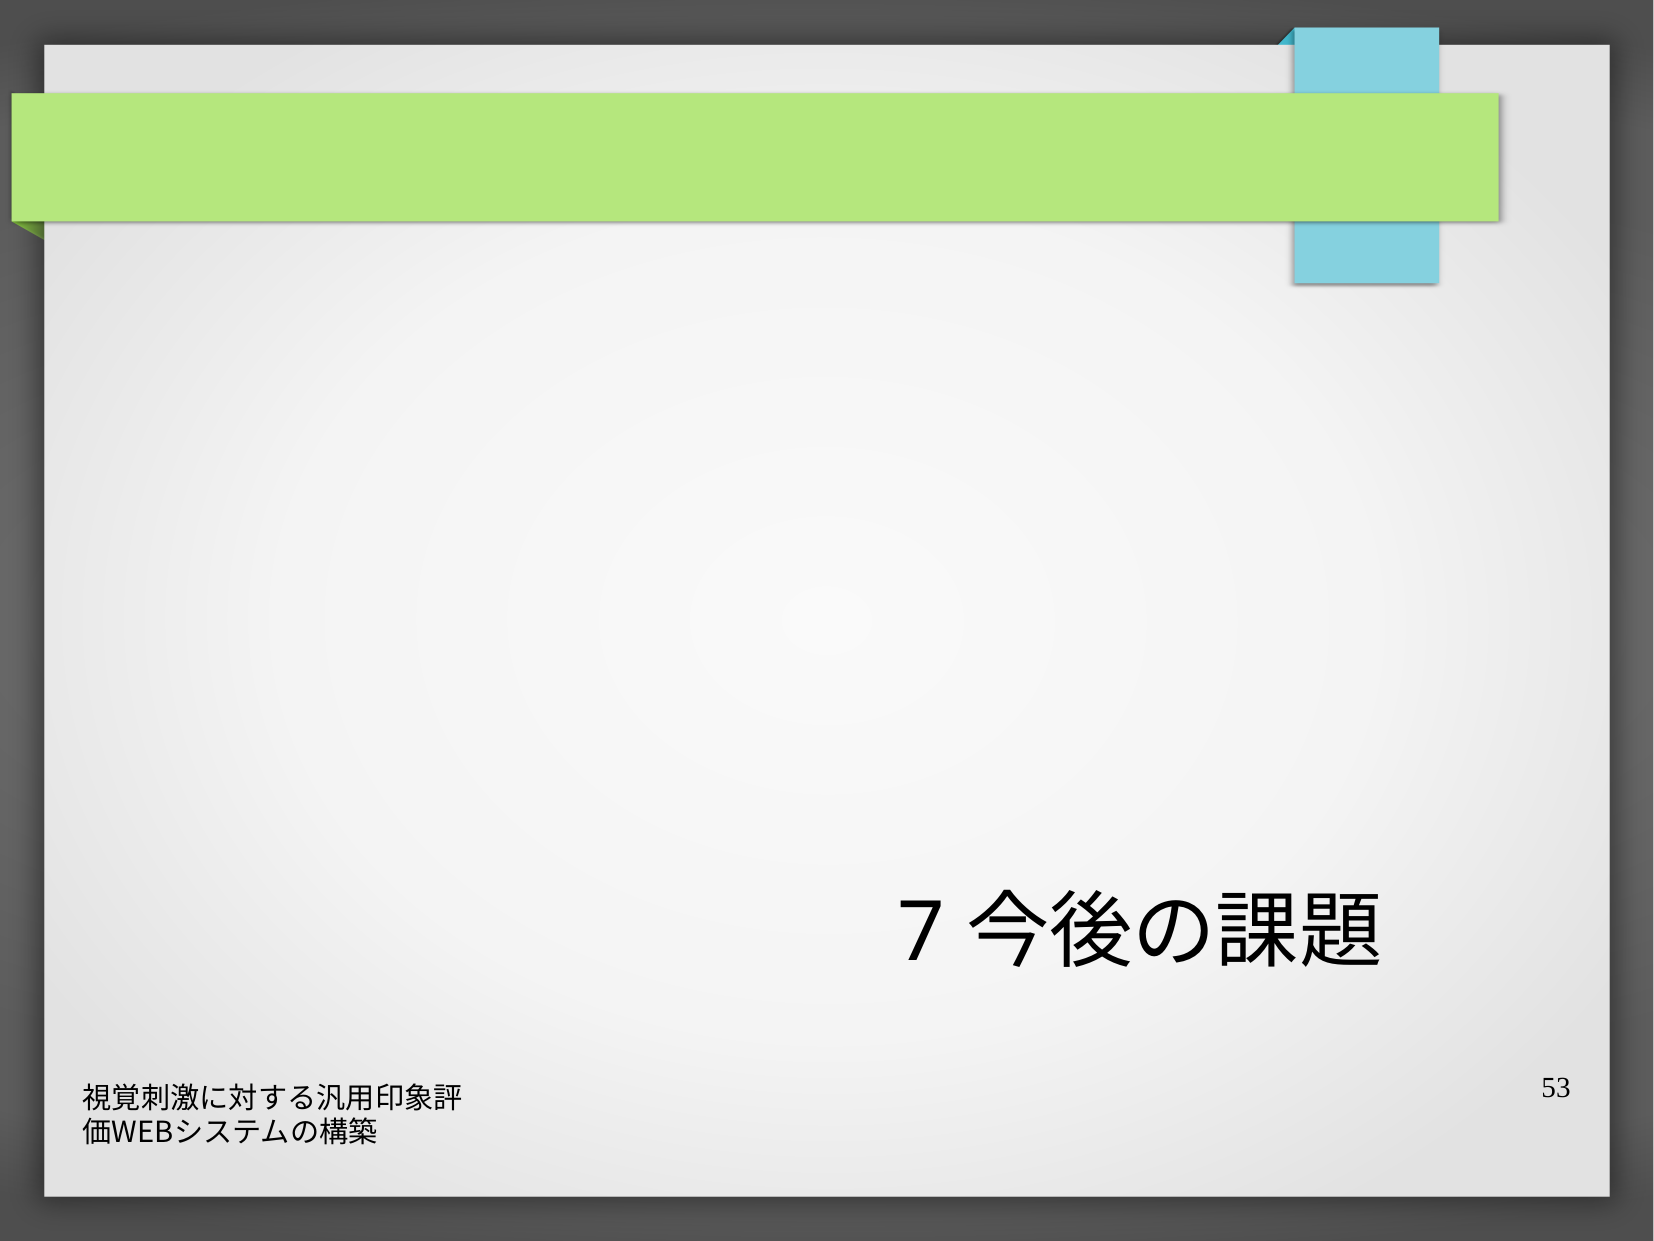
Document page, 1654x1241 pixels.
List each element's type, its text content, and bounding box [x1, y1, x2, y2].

picture [0, 0, 1654, 1241]
subtitle 7 今後の課題 [708, 838, 1571, 1010]
